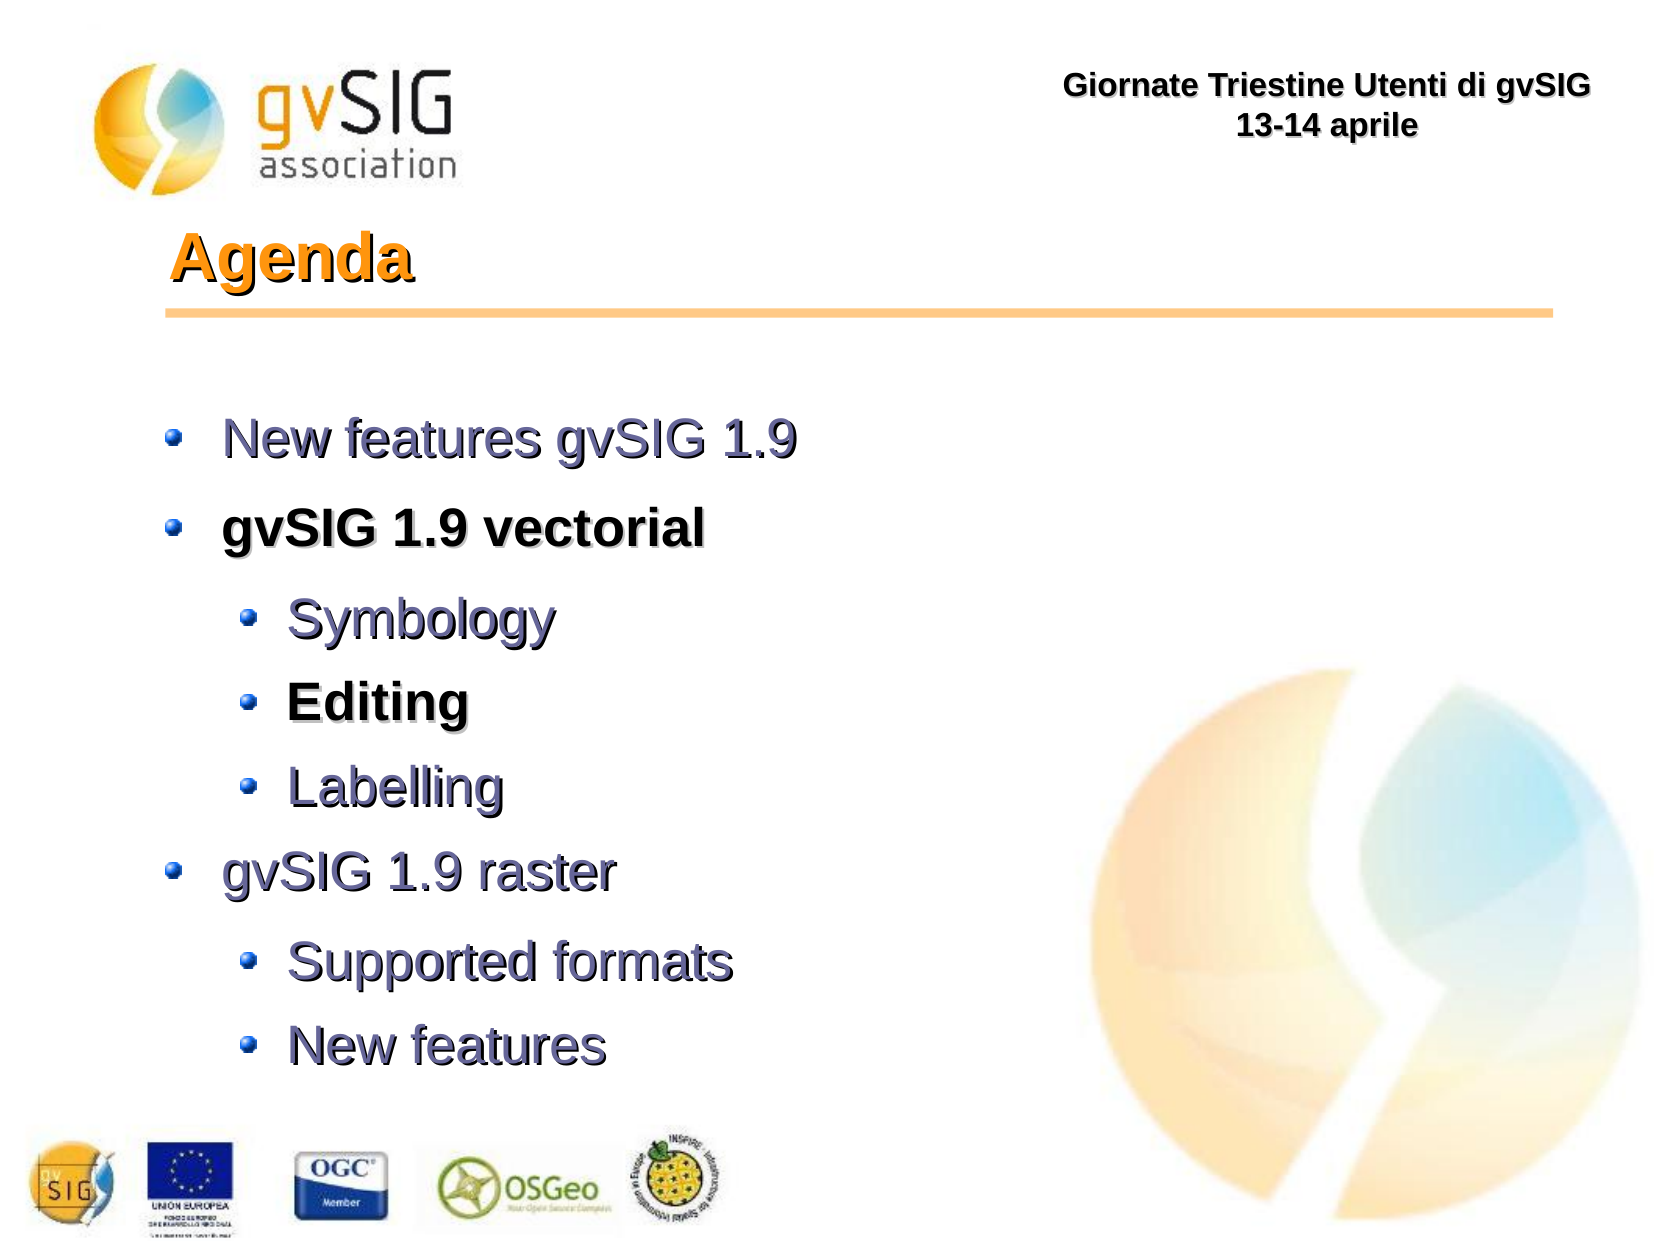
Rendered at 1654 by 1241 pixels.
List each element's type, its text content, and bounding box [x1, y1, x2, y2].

picture [1, 0, 1654, 1241]
text_box Agenda [153, 211, 569, 302]
list New features gvSIG 1.9 gvSIG 1.9 vectorial Symbology Editing Labelling gvSIG 1.9 raster Supported formats New features [165, 407, 1359, 1093]
